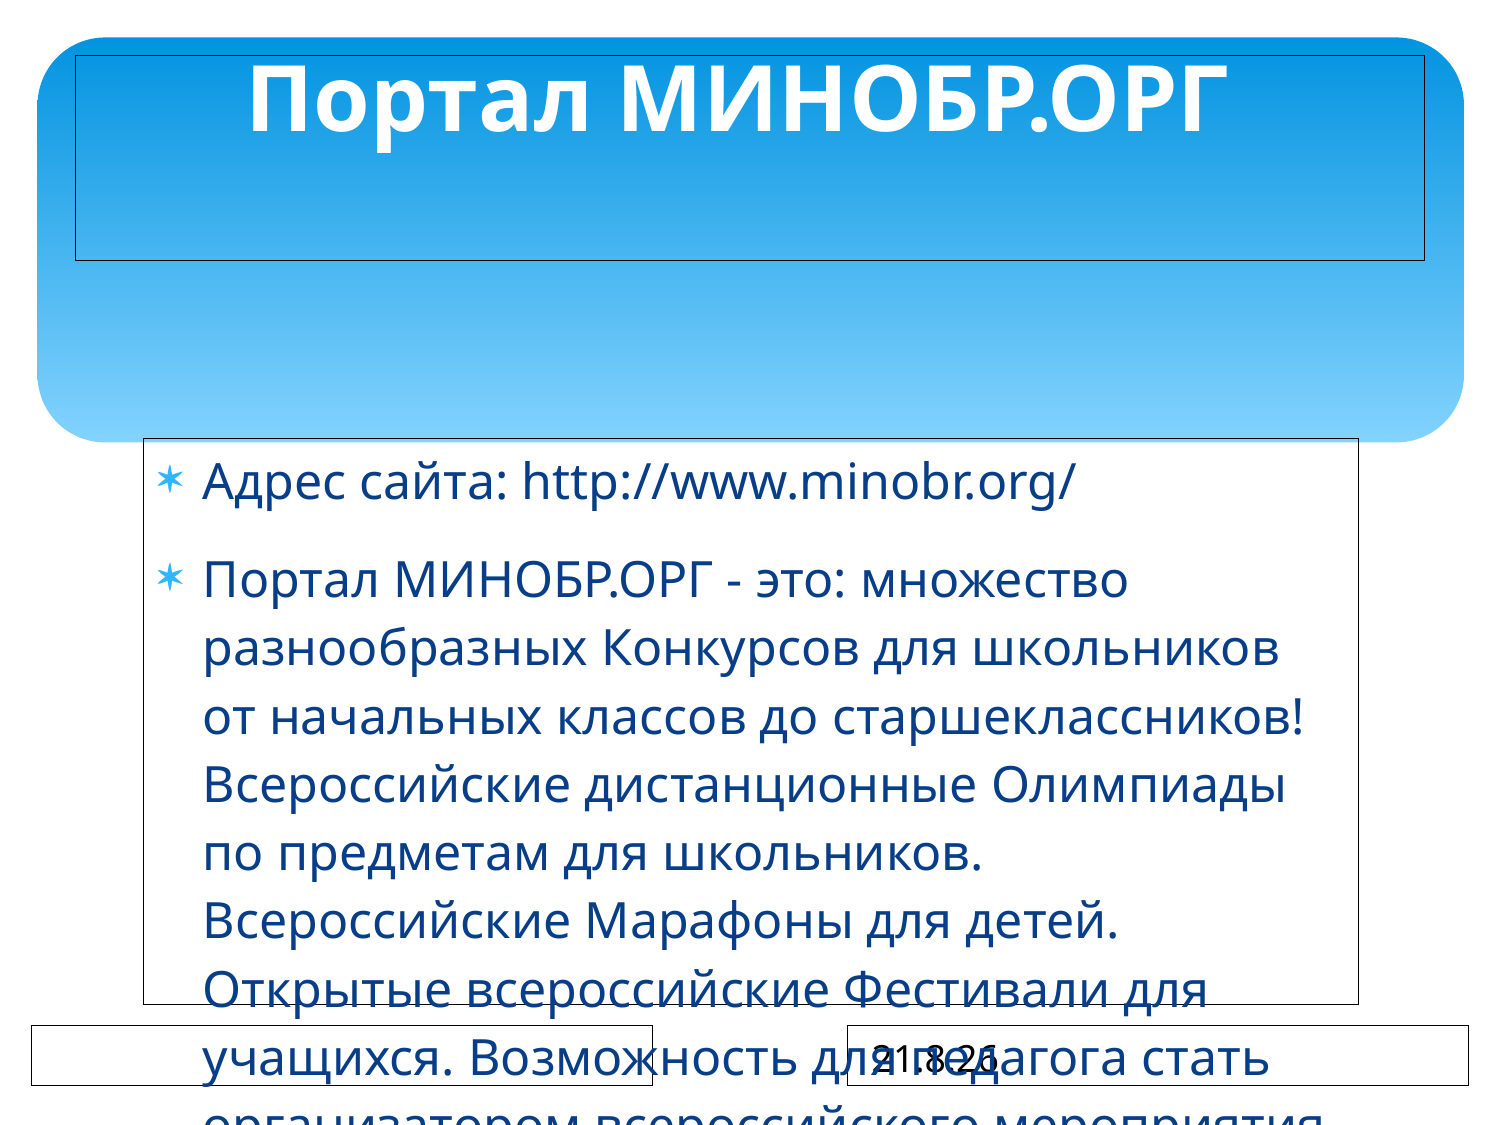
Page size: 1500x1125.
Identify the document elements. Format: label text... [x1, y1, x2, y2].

title Портал МИНОБР.ОРГ [75, 55, 1425, 261]
list Адрес сайта: http://www.minobr.org/ Портал МИНОБР.ОРГ - это: множество разнообразных Конкурсов для школьников от начальных классов до старшеклассников! Всероссийские дистанционные Олимпиады по предметам для школьников. Всероссийские Марафоны для детей. Открытые всероссийские Фестивали для учащихся. Возможность для педагога стать организатором всероссийского мероприятия. Возможность родителям и школьникам получить советы психолога, педагога, узнать профессиональное мнение по тому или иному вопросу. Возможность выиграть ГРАНТ на обучение в ВУЗЕ. Возможность заказать Сертификат участника всероссийской Олимпиады или Конкурса для школьного портфолио. Возможность заказать профессиональную рецензию на творческие работы учащихся от лучших преподавателей Санкт-Петербурга. [143, 438, 1359, 1005]
